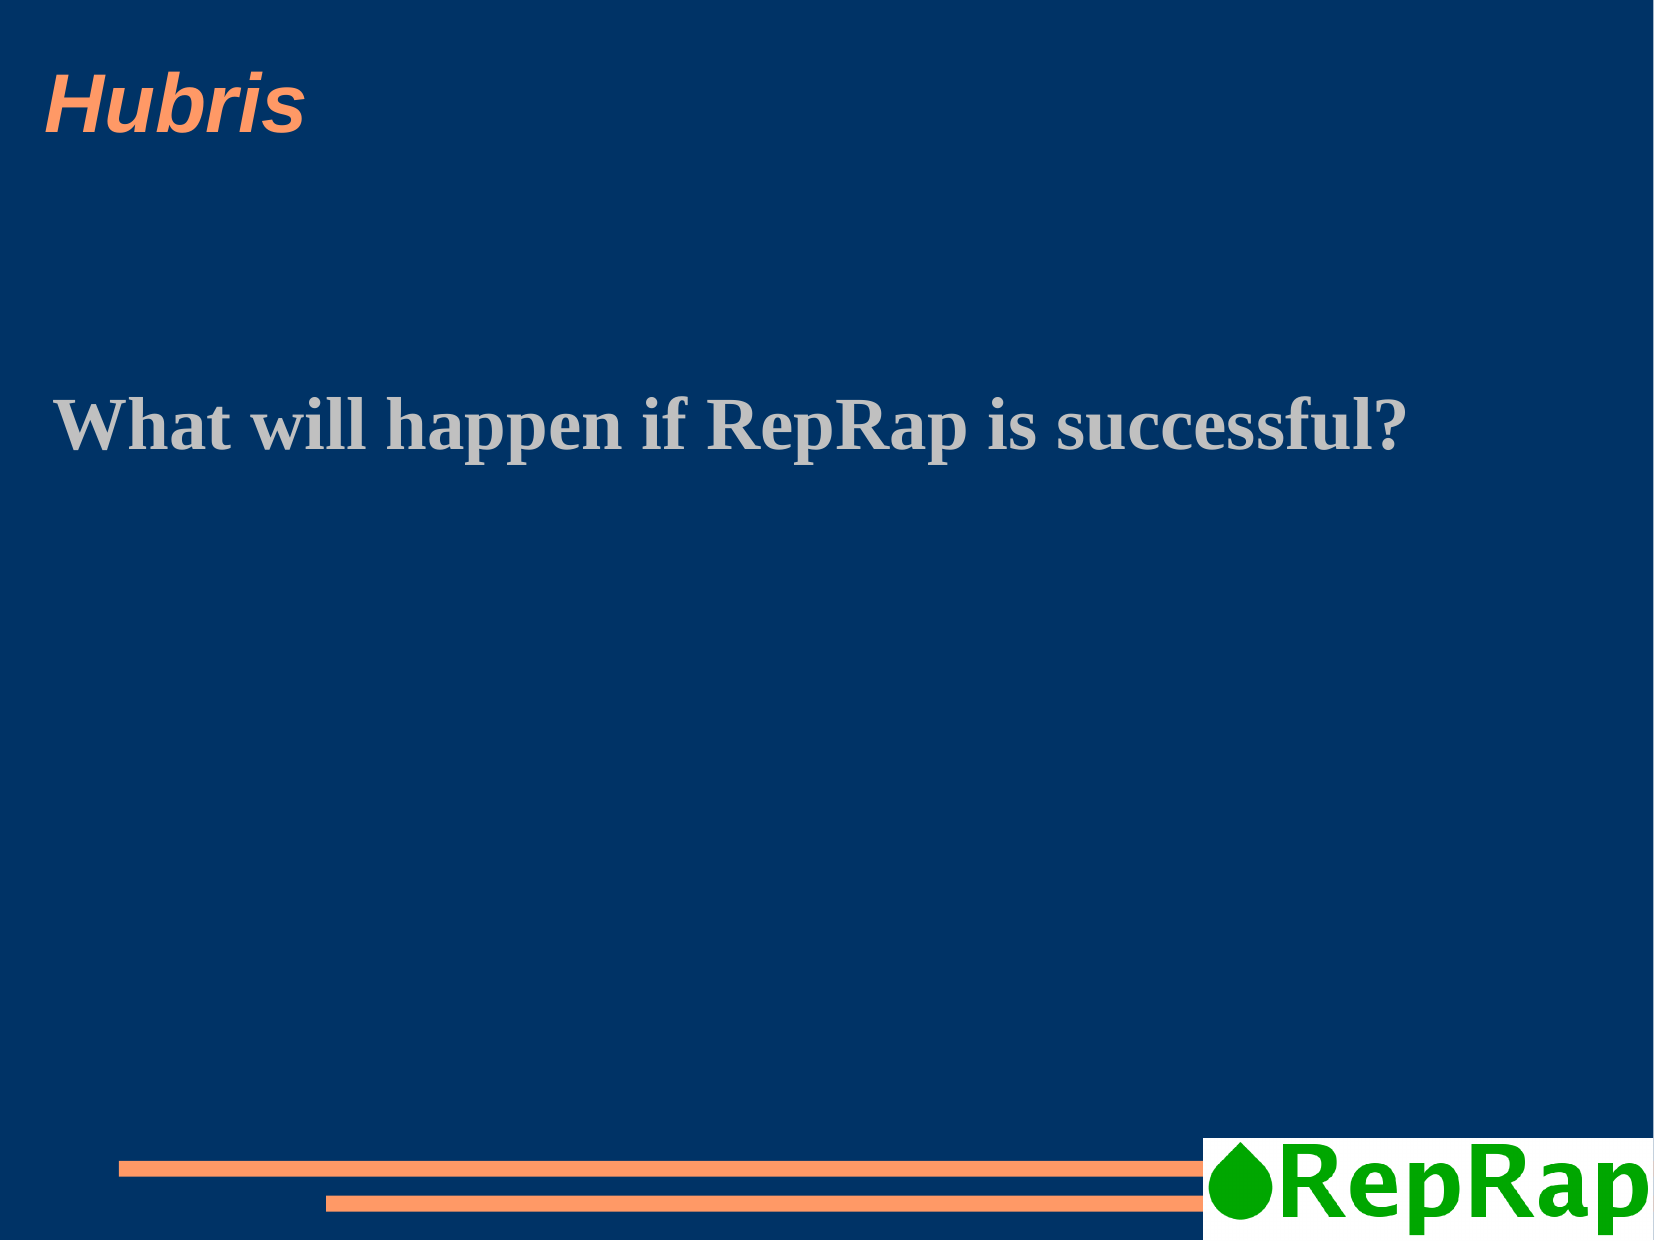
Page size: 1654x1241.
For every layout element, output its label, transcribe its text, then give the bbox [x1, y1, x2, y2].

text_box What will happen if RepRap is successful? [52, 383, 1654, 763]
picture [1203, 1138, 1654, 1241]
title Hubris [44, 0, 1574, 208]
